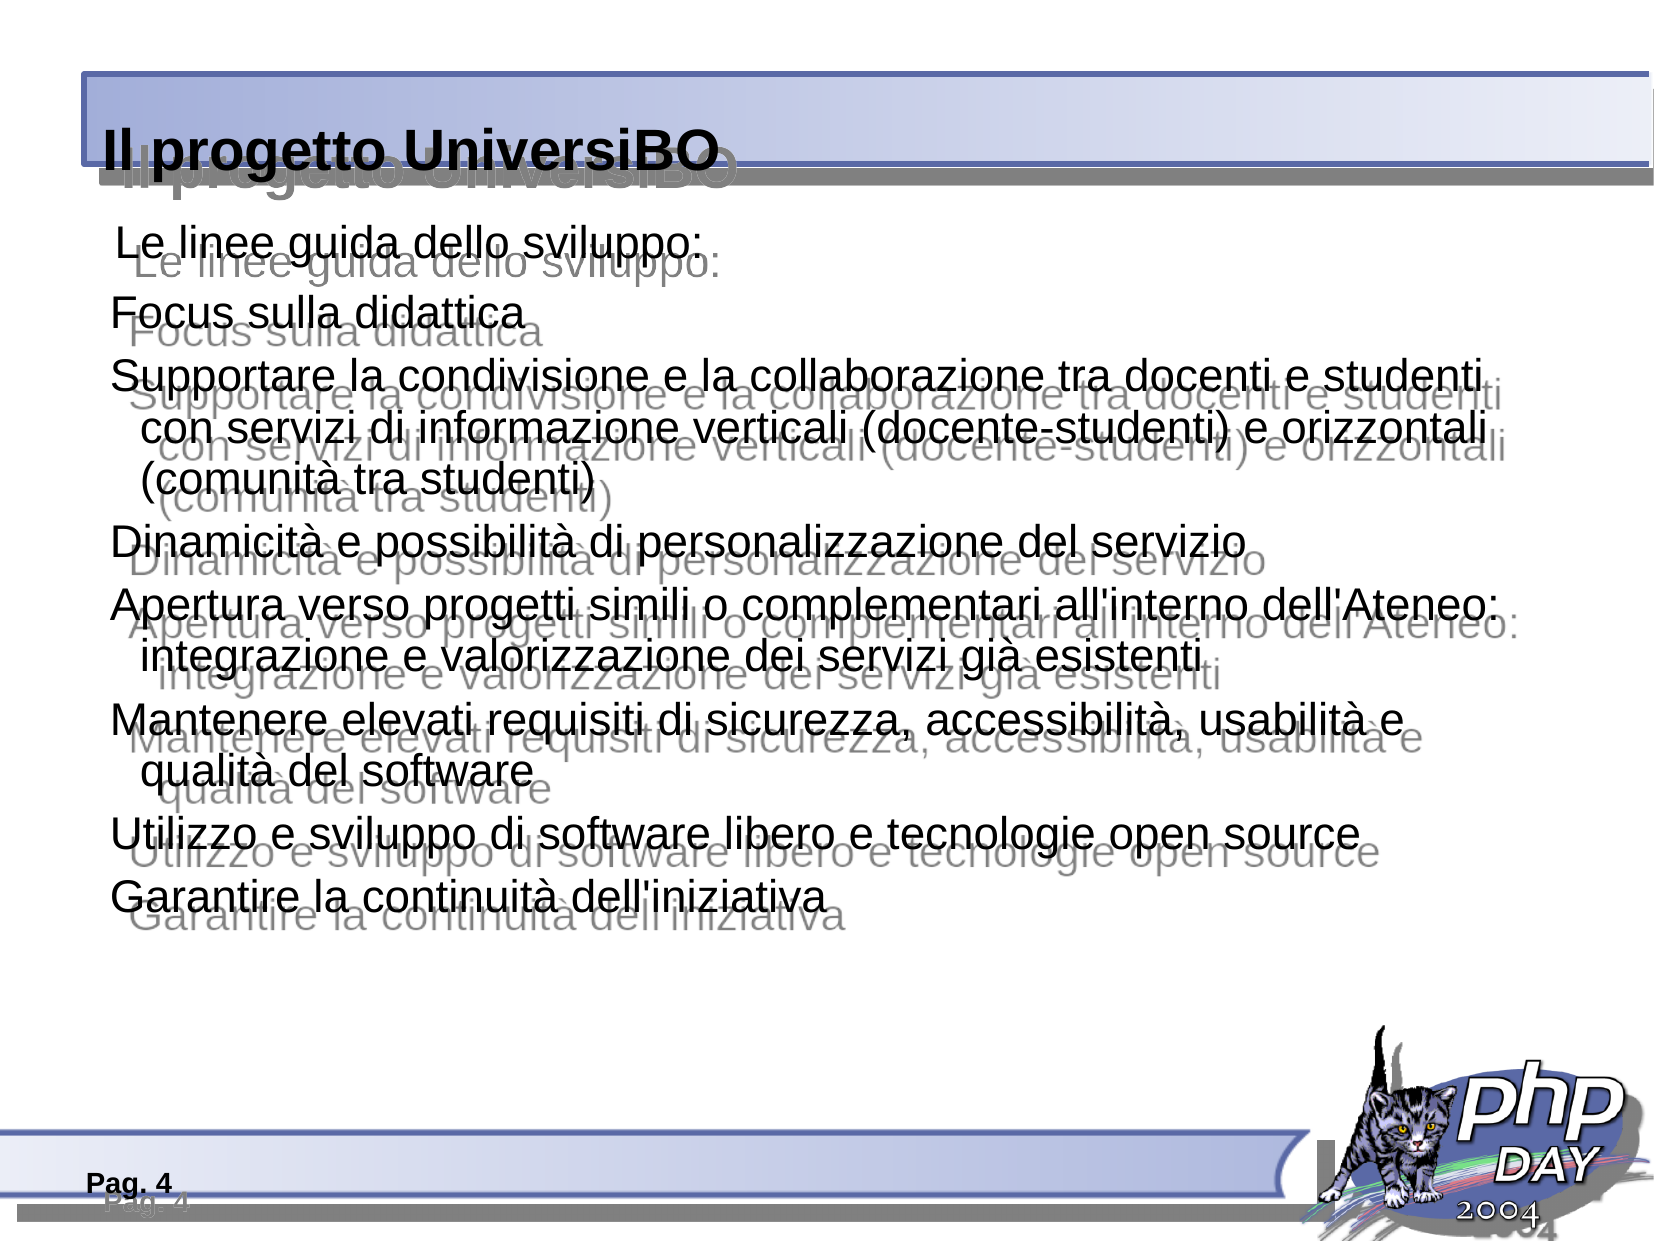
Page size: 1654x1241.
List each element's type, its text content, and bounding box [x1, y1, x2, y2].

text_box Le linee guida dello sviluppo: [99, 217, 1620, 444]
picture [0, 1025, 1652, 1233]
picture [110, 1195, 117, 1201]
text_box Il progetto UniversiBO [102, 85, 1394, 155]
text_box Focus sulla didattica Supportare la condivisione e la collaborazione tra docenti e studenti con servizi di informazione verticali (docente-studenti) e orizzontali (comunità tra studenti) Dinamicità e possibilità di personalizzazione del servizio Apertura verso progetti simili o complementari all'interno dell'Ateneo: integrazione e valorizzazione dei servizi già esistenti Mantenere elevati requisiti di sicurezza, accessibilità, usabilità e qualità del software Utilizzo e sviluppo di software libero e tecnologie open source Garantire la continuità dell'iniziativa [87, 287, 1510, 923]
picture [126, 1180, 133, 1190]
